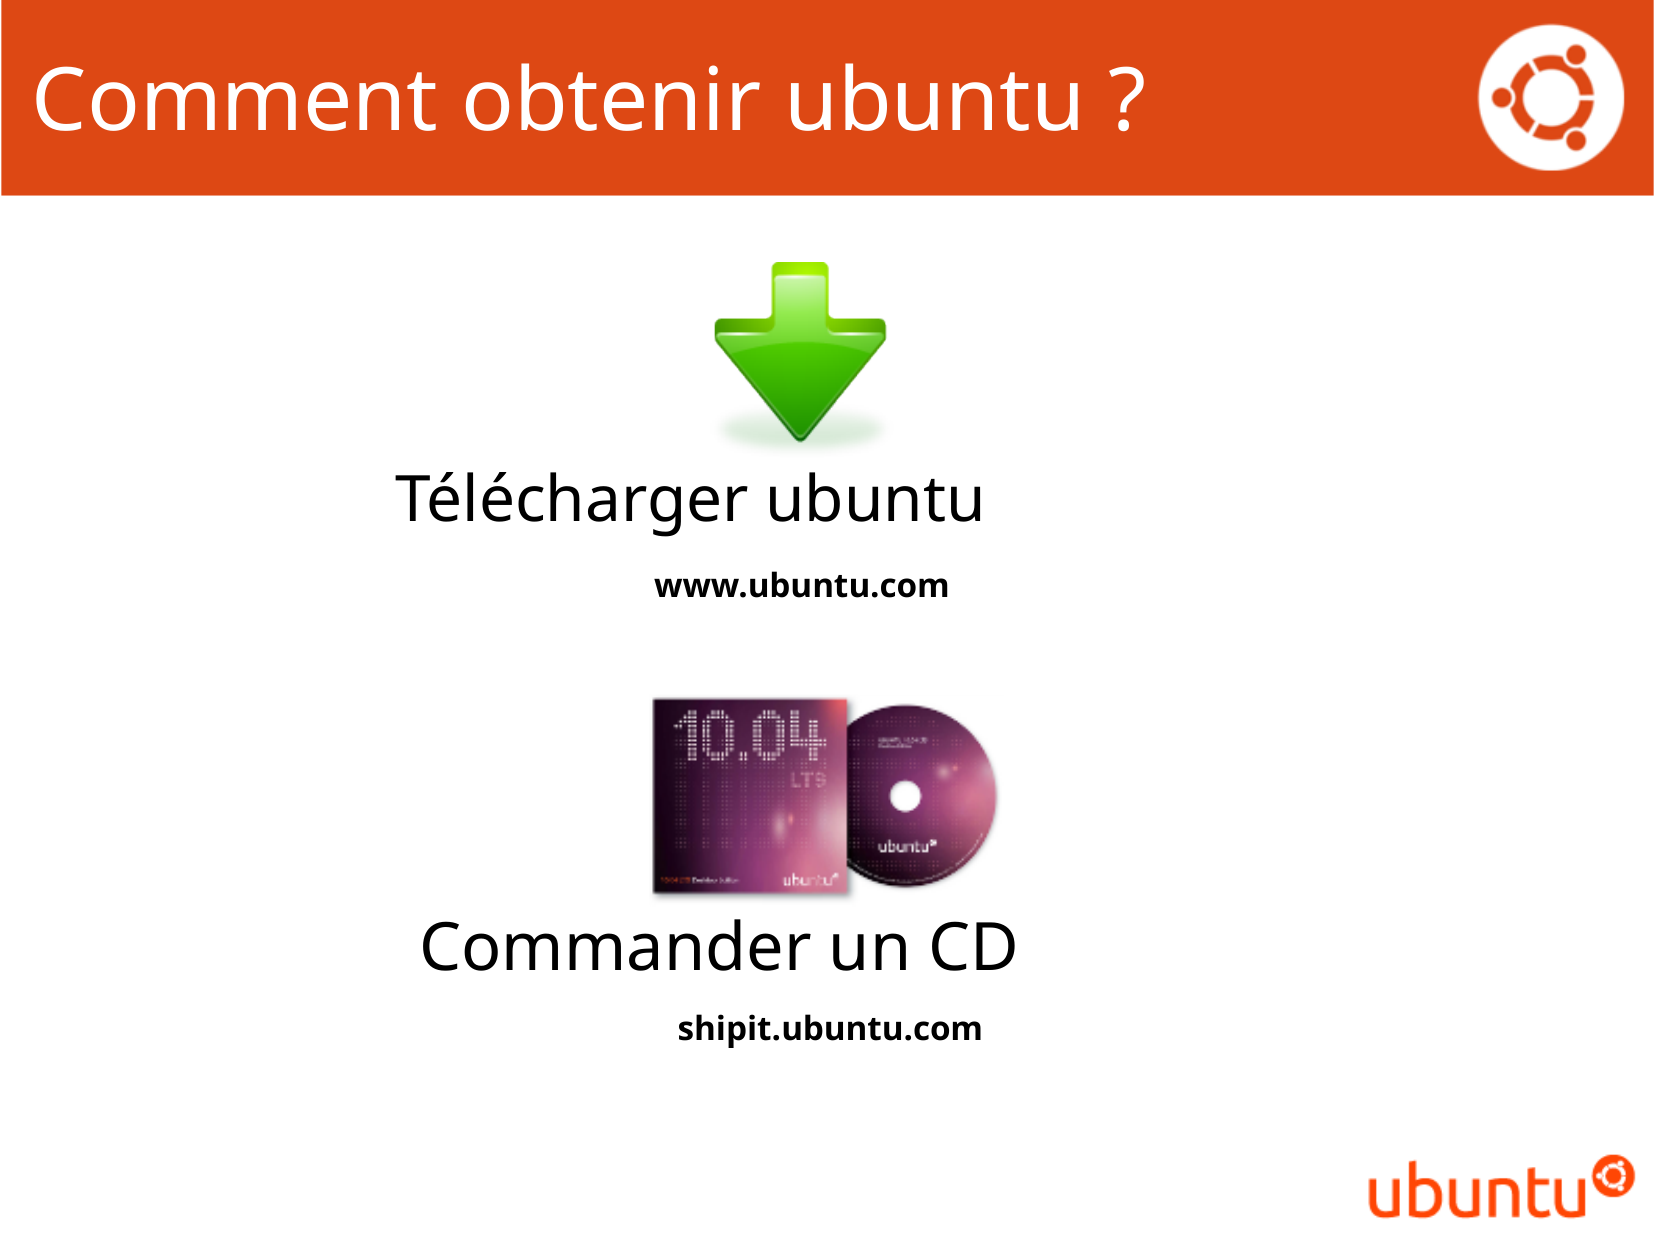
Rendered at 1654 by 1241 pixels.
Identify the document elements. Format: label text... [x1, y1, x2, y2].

text_box shipit.ubuntu.com [662, 997, 976, 1051]
list Télécharger ubuntu [395, 452, 1341, 541]
picture [0, 0, 1654, 1241]
text_box Commander un CD [419, 899, 1168, 993]
text_box www.ubuntu.com [639, 554, 1201, 607]
title Comment obtenir ubuntu ? [31, 0, 1420, 193]
